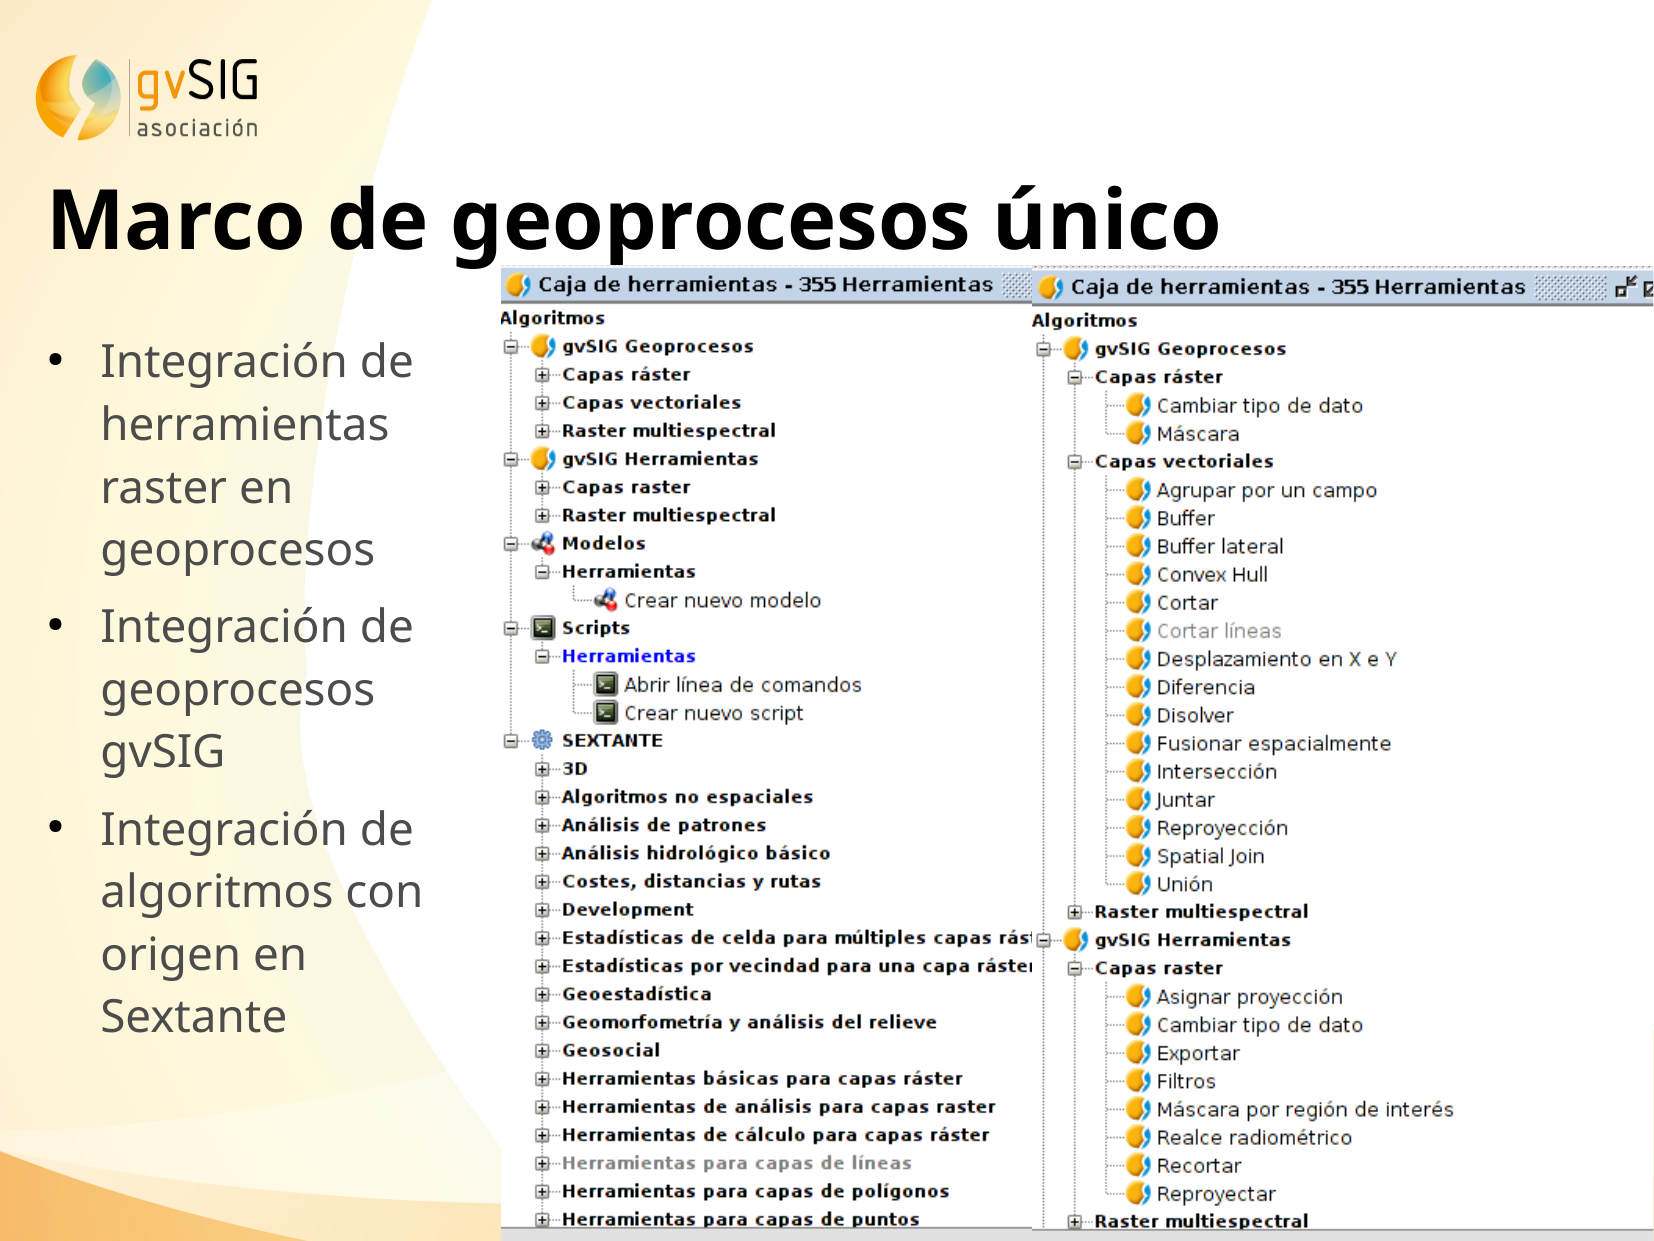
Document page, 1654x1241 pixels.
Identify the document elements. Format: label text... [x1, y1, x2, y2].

title Marco de geoprocesos único [46, 170, 1534, 265]
picture [0, 0, 1654, 1241]
list Integración de herramientas raster en geoprocesos Integración de geoprocesos gvSIG Integración de algoritmos con origen en Sextante [29, 328, 501, 1034]
